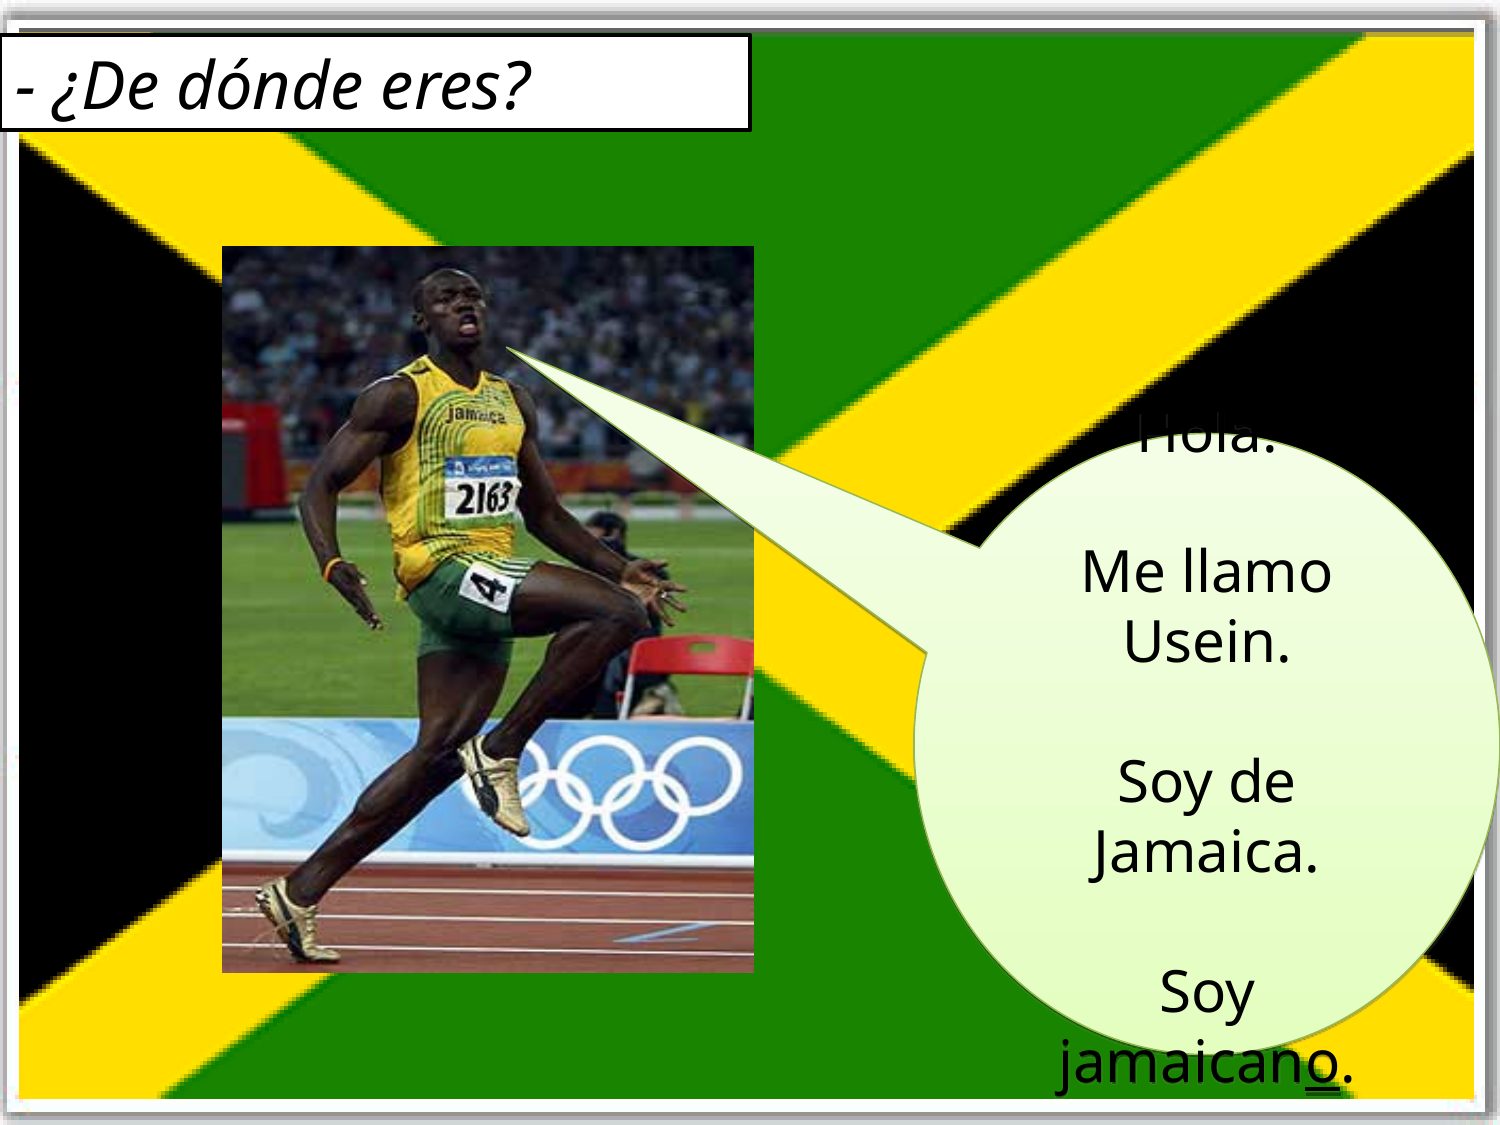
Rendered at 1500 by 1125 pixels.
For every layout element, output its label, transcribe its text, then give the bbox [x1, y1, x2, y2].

text_box - ¿De dónde eres? [0, 35, 750, 131]
picture [1147, 433, 1168, 439]
picture [1244, 1067, 1259, 1078]
picture [0, 0, 1500, 1125]
text_box Hola. Me llamo Usein. Soy de Jamaica. Soy jamaicano. [506, 347, 1500, 1055]
picture [1188, 424, 1205, 434]
picture [1168, 1067, 1183, 1078]
